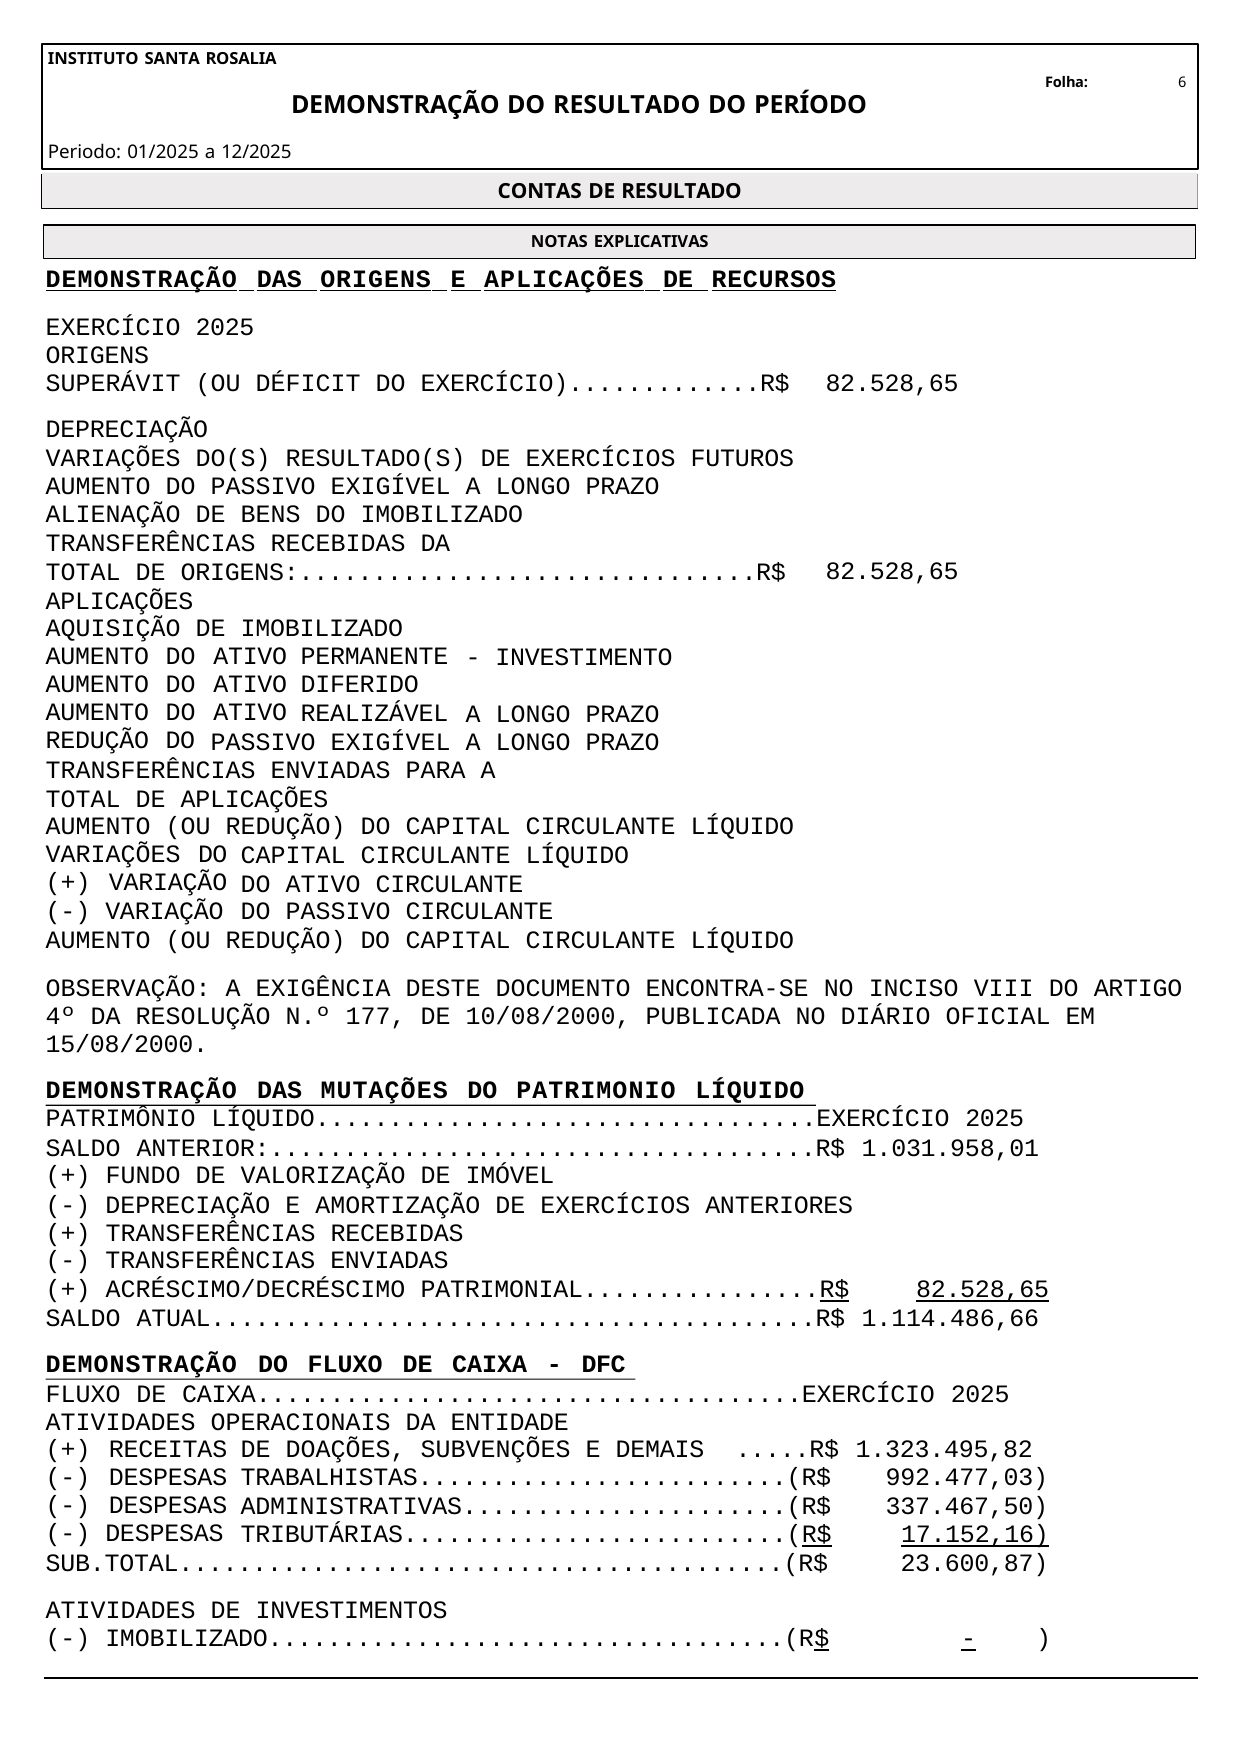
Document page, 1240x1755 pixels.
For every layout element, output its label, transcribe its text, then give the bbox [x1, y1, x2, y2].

text_box 6 [1176, 70, 1190, 93]
text_box DO ATIVO DO ATIVO DO ATIVO DO [163, 637, 288, 751]
text_box DEMONSTRAÇÃO DO RESULTADO DO PERÍODO Periodo: 01/2025 a 12/2025 [45, 86, 949, 165]
text_box - INVESTIMENTO [463, 637, 678, 673]
text_box AUMENTO AUMENTO AUMENTO REDUÇÃO [43, 637, 153, 751]
text_box TRIBUTÁRIAS..........................(R$ 17.152,16) [238, 1515, 1054, 1526]
text_box A LONGO PRAZO PASSIVO EXIGÍVEL A LONGO PRAZO [208, 694, 663, 751]
text_box OBSERVAÇÃO: A EXIGÊNCIA DESTE DOCUMENTO ENCONTRA-SE NO INCISO VIII DO ARTIGO 4º DA RESOLUÇÃO N.º 177, DE 10/08/2000, PUBLICADA NO DIÁRIO OFICIAL EM 15/08/2000. DEMONSTRAÇÃO DAS MUTAÇÕES DO PATRIMONIO LÍQUIDO PATRIMÔNIO LÍQUIDO..................................EXERCÍCIO 2025 SALDO ANTERIOR:.....................................R$ 1.031.958,01 [43, 968, 1188, 1164]
text_box AUMENTO (OU REDUÇÃO) DO [43, 921, 238, 956]
text_box CAPITAL CIRCULANTE LÍQUIDO DO ATIVO CIRCULANTE [238, 836, 633, 892]
text_box SUPERÁVIT (OU DÉFICIT DO EXERCÍCIO).............R$ 82.528,65 [43, 364, 963, 399]
text_box TRABALHISTAS.........................(R$ ADMINISTRATIVAS......................(R$ [238, 1459, 843, 1515]
text_box SUB.TOTAL.........................................(R$ 23.600,87) ATIVIDADES DE INVESTIMENTOS (-) IMOBILIZADO...................................(R$ - ) [43, 1526, 1054, 1654]
text_box SALDO ATUAL.........................................R$ 1.114.486,66 DEMONSTRAÇÃO DO FLUXO DE CAIXA - DFC [43, 1281, 1053, 1381]
text_box DEPRECIAÇÃO VARIAÇÕES DO(S) RESULTADO(S) DE EXERCÍCIOS FUTUROS AUMENTO DO PASSIVO EXIGÍVEL A LONGO PRAZO ALIENAÇÃO DE BENS DO IMOBILIZADO TRANSFERÊNCIAS RECEBIDAS DA TOTAL DE ORIGENS:...............................R$ APLICAÇÕES AQUISIÇÃO DE IMOBILIZADO [43, 411, 798, 644]
text_box VARIAÇÕES DO (+) VARIAÇÃO (-) VARIAÇÃO [43, 836, 228, 921]
text_box DE DOAÇÕES, SUBVENÇÕES E DEMAIS .....R$ [238, 1430, 843, 1459]
text_box (+) FUNDO DE VALORIZAÇÃO DE IMÓVEL (-) DEPRECIAÇÃO E AMORTIZAÇÃO DE EXERCÍCIOS ANTERIORES (+) TRANSFERÊNCIAS RECEBIDAS (-) TRANSFERÊNCIAS ENVIADAS (+) ACRÉSCIMO/DECRÉSCIMO PATRIMONIAL................R$ 82.528,65 [43, 1157, 1054, 1305]
text_box (+) RECEITAS (-) DESPESAS (-) DESPESAS (-) DESPESAS [43, 1430, 228, 1526]
text_box Folha: [1043, 70, 1098, 93]
text_box DEMONSTRAÇÃO DAS ORIGENS E APLICAÇÕES DE RECURSOS EXERCÍCIO 2025 ORIGENS [43, 243, 850, 364]
text_box CONTAS DE RESULTADO [42, 172, 1198, 208]
text_box DO PASSIVO CIRCULANTE CAPITAL CIRCULANTE LÍQUIDO [238, 892, 798, 956]
text_box FLUXO DE CAIXA.....................................EXERCÍCIO 2025 ATIVIDADES OPERACIONAIS DA ENTIDADE [43, 1374, 1023, 1437]
text_box NOTAS EXPLICATIVAS [43, 225, 1196, 259]
text_box TRANSFERÊNCIAS ENVIADAS PARA A TOTAL DE APLICAÇÕES AUMENTO (OU REDUÇÃO) DO CAPITAL CIRCULANTE LÍQUIDO [43, 751, 798, 843]
text_box 82.528,65 [823, 552, 963, 588]
text_box PERMANENTE DIFERIDO REALIZÁVEL [298, 637, 453, 694]
text_box 1.323.495,82 992.477,03) 337.467,50) [853, 1430, 1053, 1515]
text_box INSTITUTO SANTA ROSALIA [45, 45, 317, 71]
